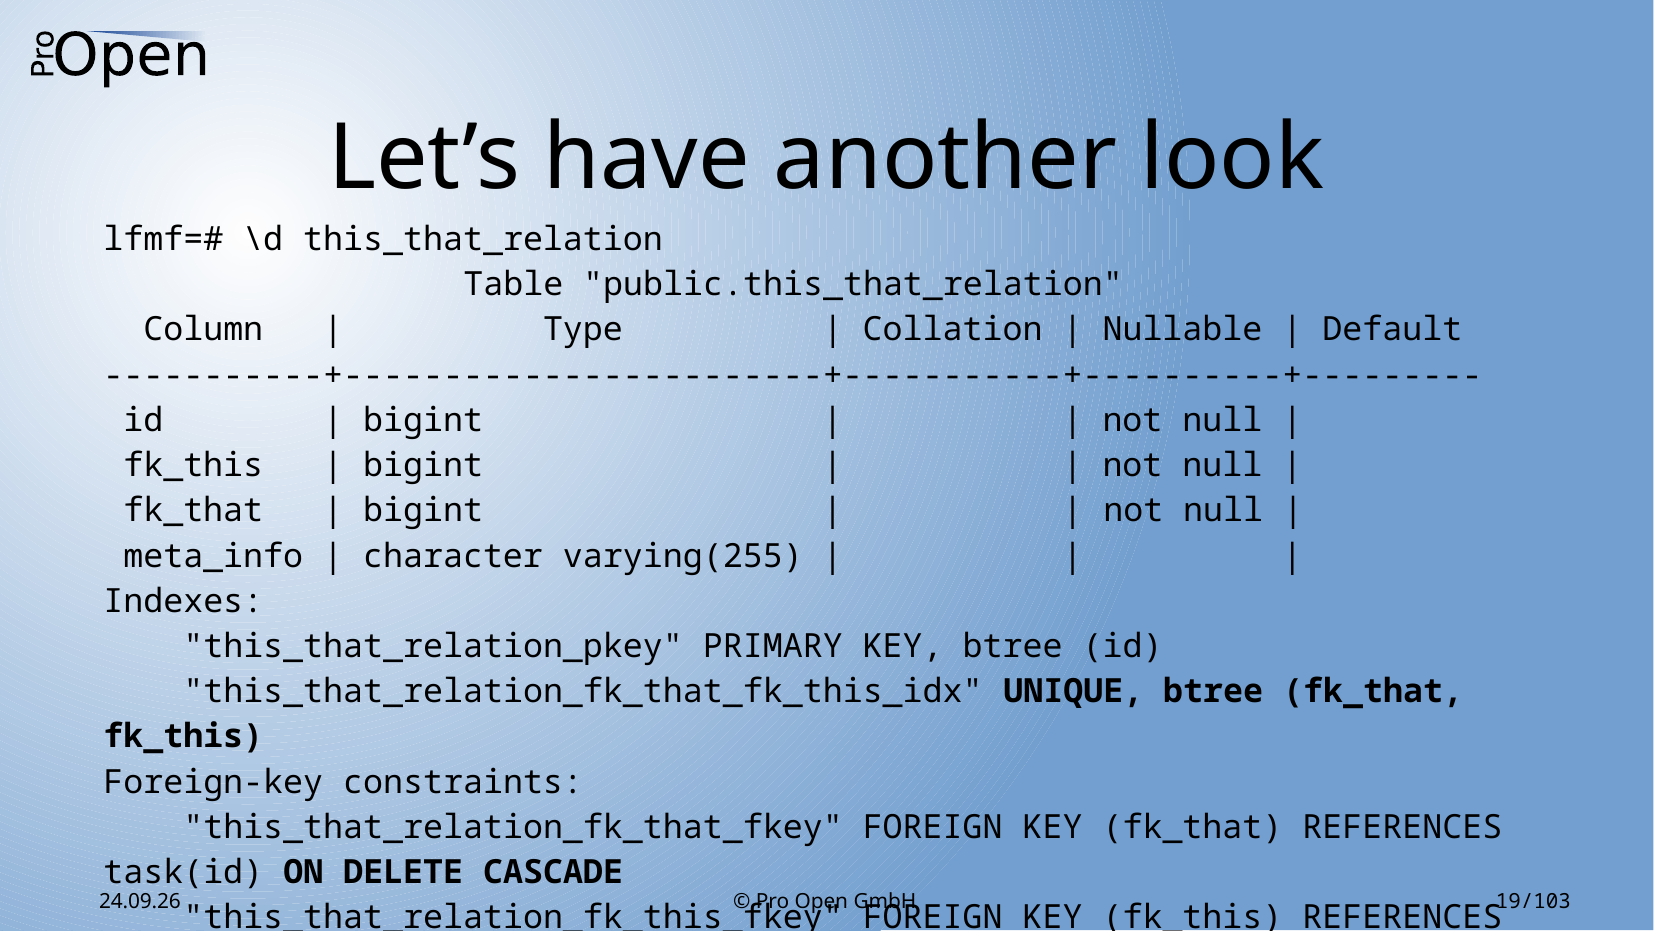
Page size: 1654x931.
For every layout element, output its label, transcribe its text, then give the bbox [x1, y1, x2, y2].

text_box lfmf=# \d this_that_relation Table "public.this_that_relation" Column | Type | Collation | Nullable | Default -----------+------------------------+-----------+----------+--------- id | bigint | | not null | fk_this | bigint | | not null | fk_that | bigint | | not null | meta_info | character varying(255) | | | Indexes: "this_that_relation_pkey" PRIMARY KEY, btree (id) "this_that_relation_fk_that_fk_this_idx" UNIQUE, btree (fk_that, fk_this) Foreign-key constraints: "this_that_relation_fk_that_fkey" FOREIGN KEY (fk_that) REFERENCES task(id) ON DELETE CASCADE "this_that_relation_fk_this_fkey" FOREIGN KEY (fk_this) REFERENCES task(id) ON DELETE CASCADE lfmf=# [88, 207, 1565, 855]
title Let’s have another look [82, 88, 1571, 218]
